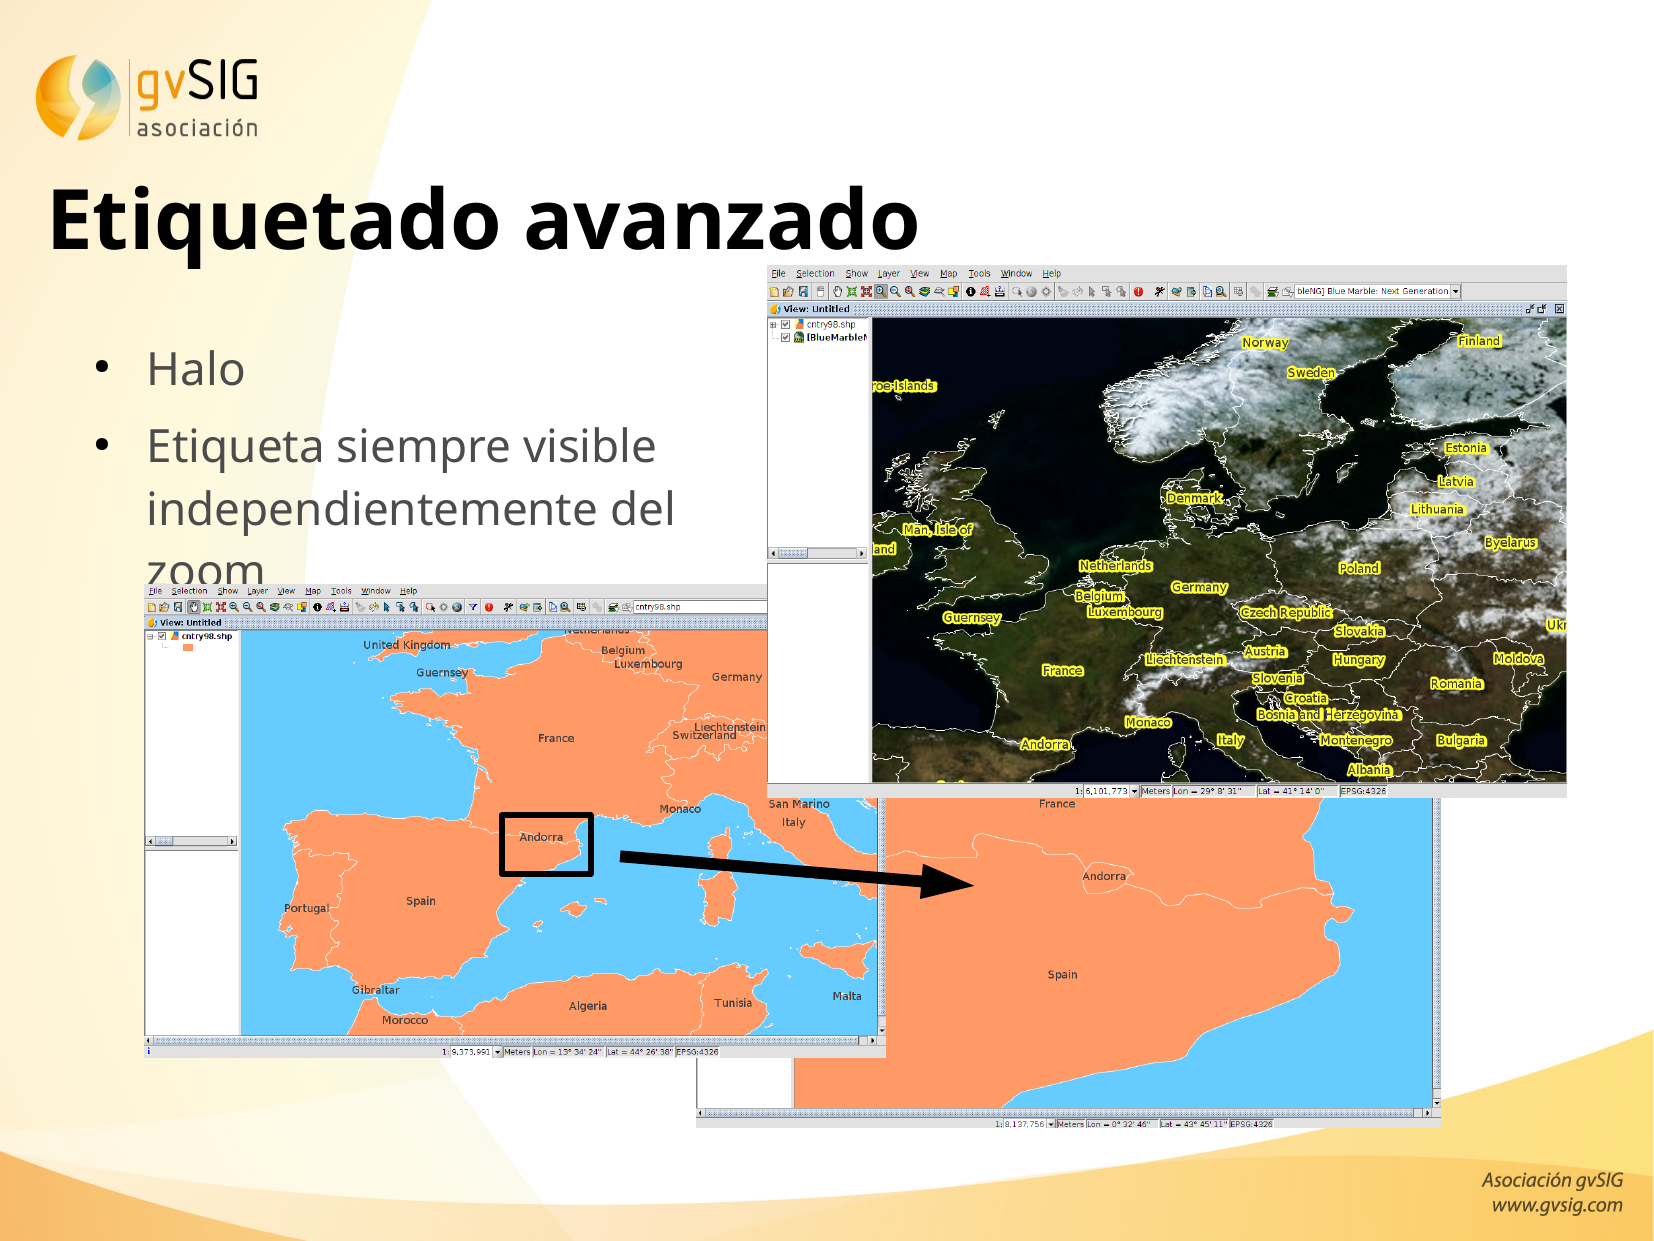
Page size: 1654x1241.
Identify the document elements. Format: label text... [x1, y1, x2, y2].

list Halo Etiqueta siempre visible independientemente del zoom [76, 336, 709, 1042]
title Etiquetado avanzado [46, 170, 1534, 265]
picture [0, 0, 1654, 1241]
